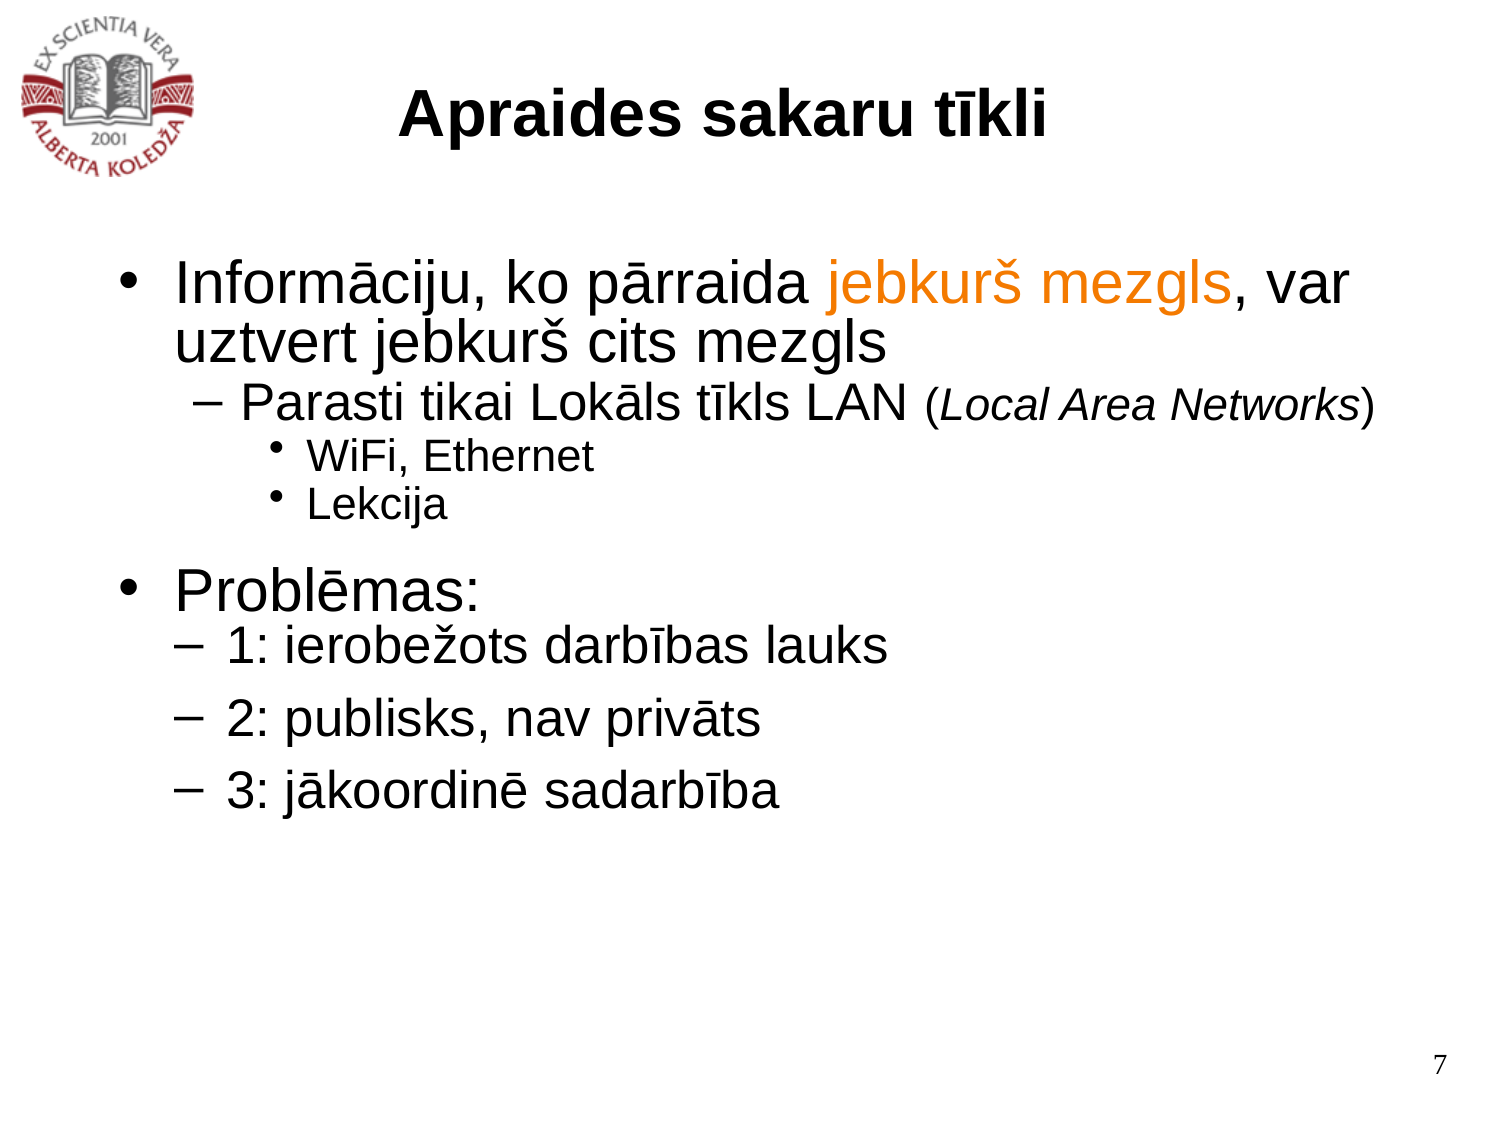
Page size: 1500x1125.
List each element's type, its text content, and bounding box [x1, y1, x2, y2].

list Informāciju, ko pārraida jebkurš mezgls, var uztvert jebkurš cits mezgls Parasti tikai Lokāls tīkls LAN (Local Area Networks) WiFi, Ethernet Lekcija Problēmas: 1: ierobežots darbības lauks 2: publisks, nav privāts 3: jākoordinē sadarbība [103, 249, 1397, 1063]
title Apraides sakaru tīkli [50, 62, 1374, 175]
text_box <skaitlis> [1312, 1037, 1463, 1101]
picture [21, 16, 194, 177]
